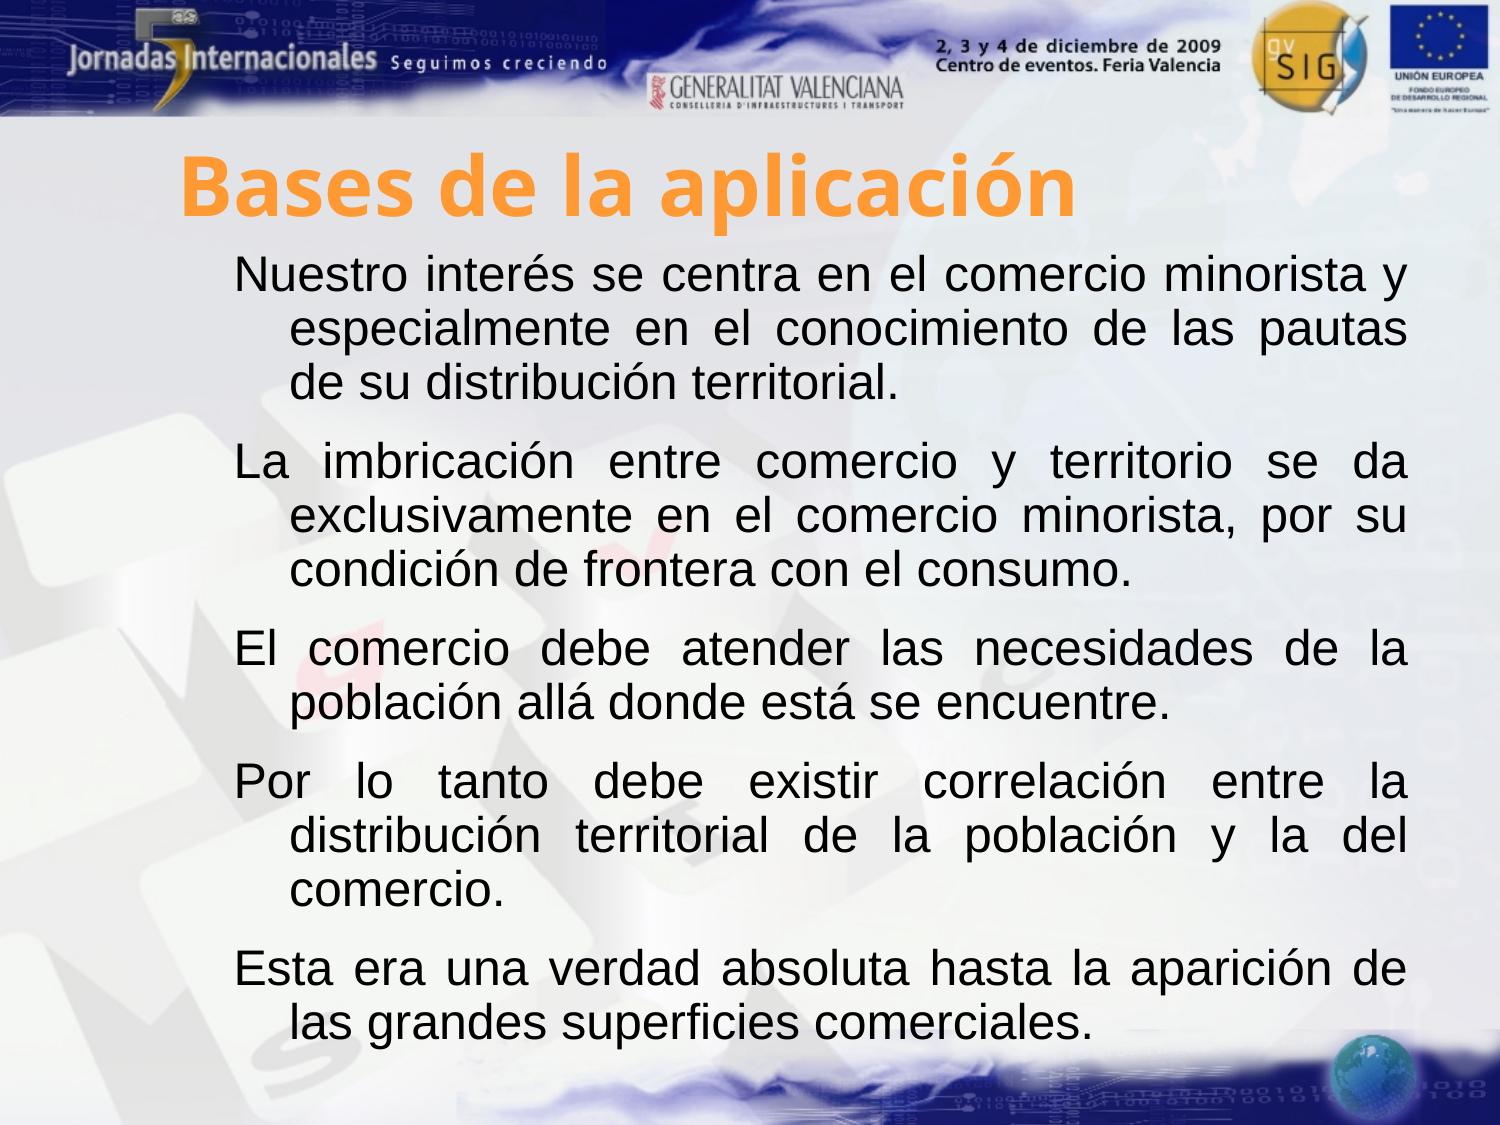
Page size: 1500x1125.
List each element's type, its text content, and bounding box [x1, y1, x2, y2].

picture [0, 0, 1500, 1125]
text_box Nuestro interés se centra en el comercio minorista y especialmente en el conocimiento de las pautas de su distribución territorial. La imbricación entre comercio y territorio se da exclusivamente en el comercio minorista, por su condición de frontera con el consumo. El comercio debe atender las necesidades de la población allá donde está se encuentre. Por lo tanto debe existir correlación entre la distribución territorial de la población y la del comercio. Esta era una verdad absoluta hasta la aparición de las grandes superficies comerciales. [218, 250, 1424, 929]
text_box Bases de la aplicación [162, 125, 1438, 250]
